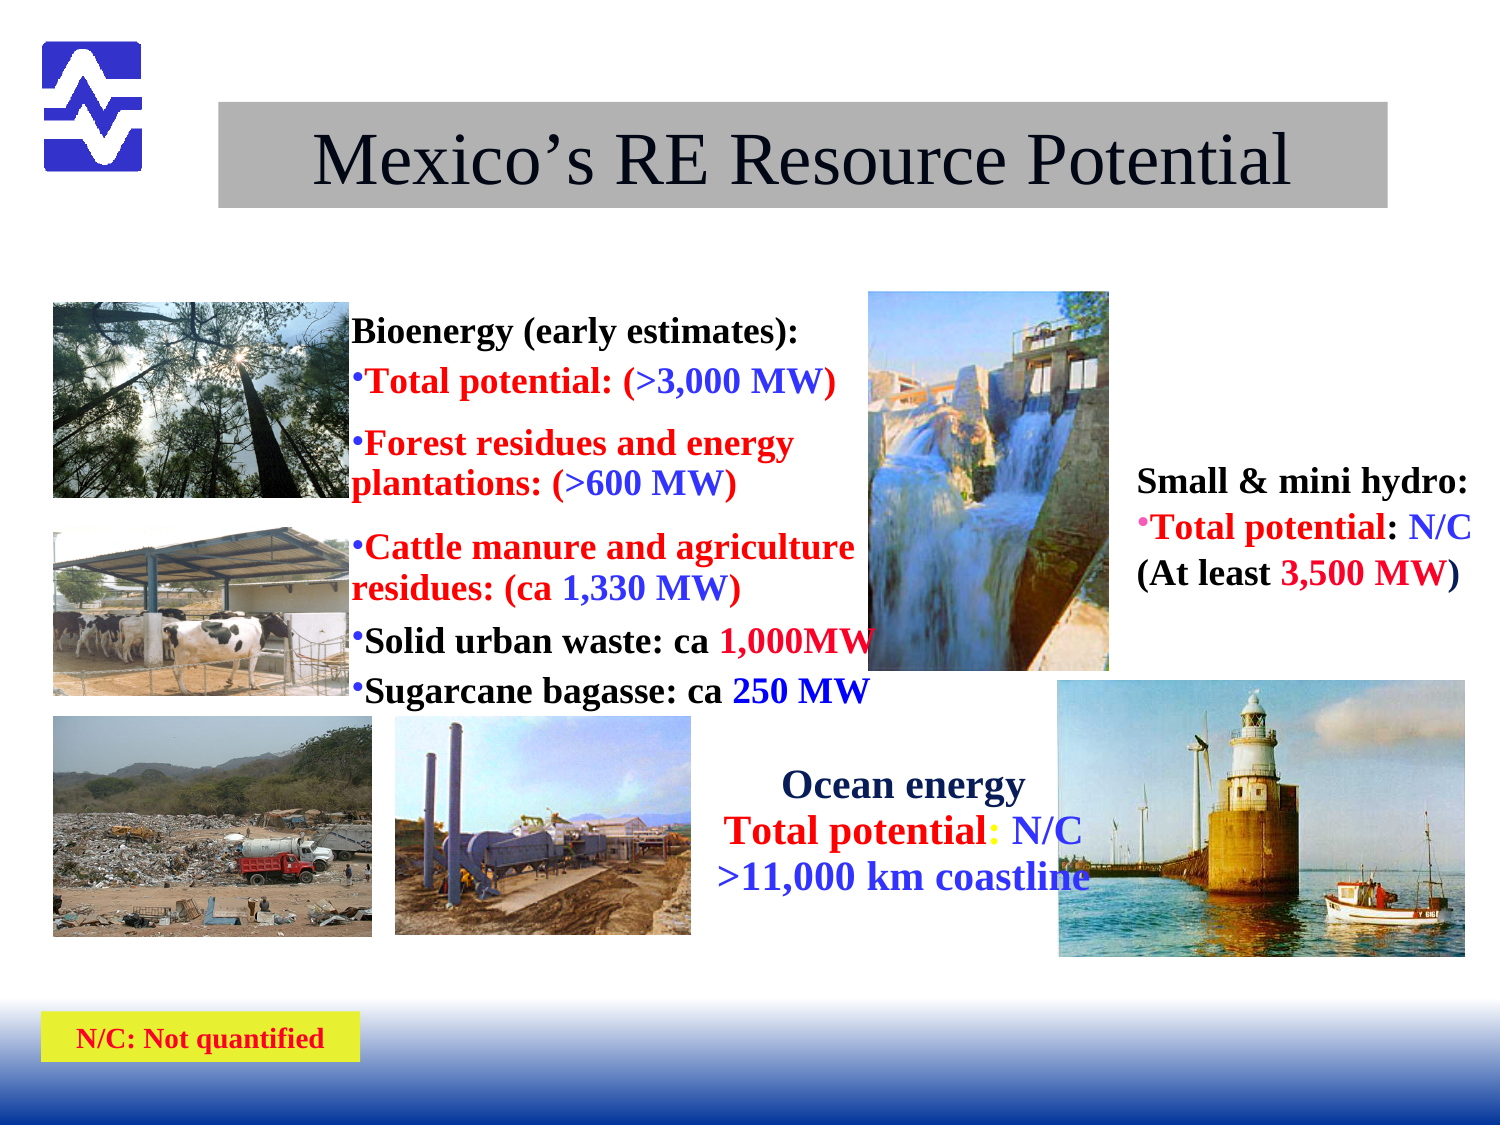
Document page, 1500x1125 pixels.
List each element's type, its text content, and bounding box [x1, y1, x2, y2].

text_box Small & mini hydro: Total potential: N/C (At least 3,500 MW) [1121, 467, 1500, 598]
text_box N/C: Not quantified [41, 1011, 361, 1062]
text_box Bioenergy (early estimates): Total potential: (>3,000 MW) Forest residues and energy plantations: (>600 MW) Cattle manure and agriculture residues: (ca 1,330 MW) Solid urban waste: ca 1,000MW Sugarcane bagasse: ca 250 MW [336, 314, 892, 717]
picture [53, 716, 372, 937]
picture [868, 290, 1109, 671]
picture [395, 717, 691, 935]
text_box Ocean energy Total potential: N/C >11,000 km coastline [679, 774, 1129, 903]
picture [53, 527, 336, 696]
picture [1057, 680, 1465, 957]
title Mexico’s RE Resource Potential [218, 101, 1388, 208]
picture [53, 302, 349, 498]
